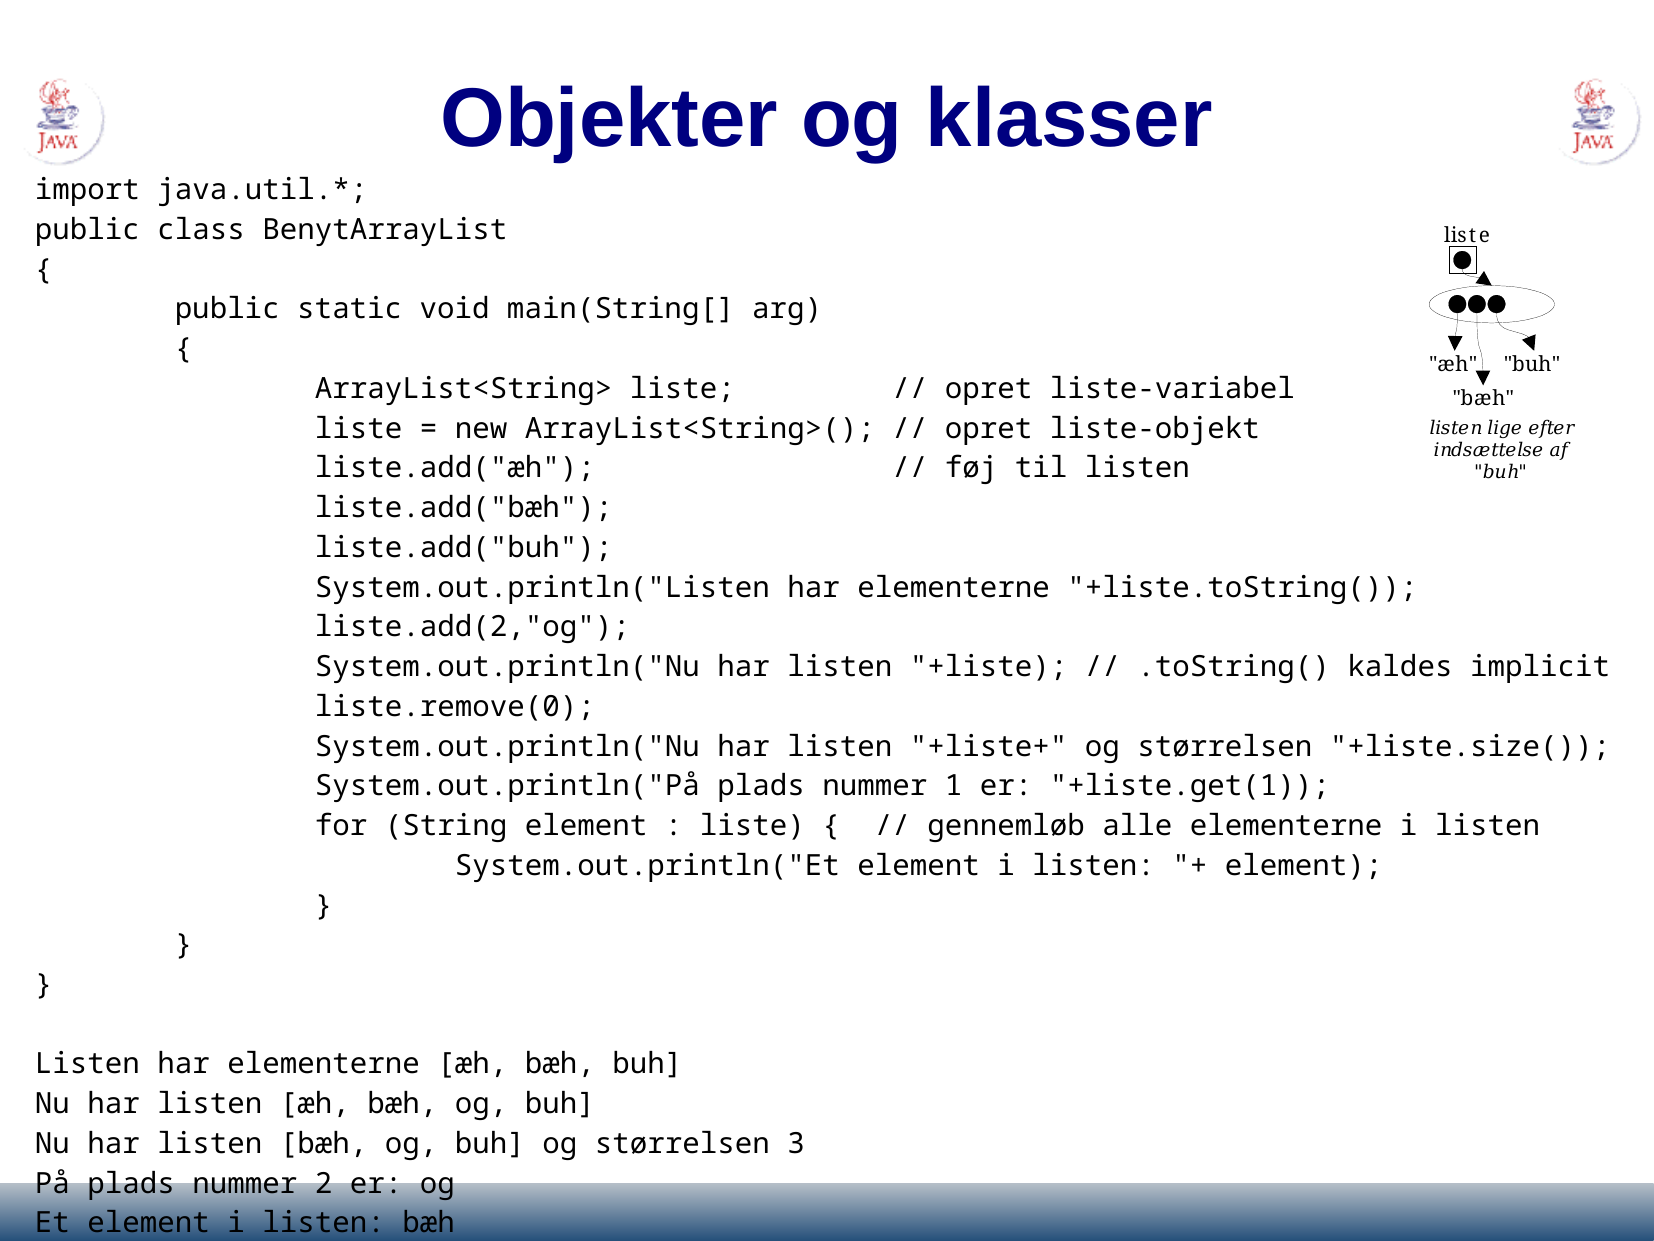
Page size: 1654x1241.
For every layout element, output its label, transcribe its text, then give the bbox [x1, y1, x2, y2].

text_box import java.util.*; public class BenytArrayList { public static void main(String[] arg) { ArrayList<String> liste; // opret liste-variabel liste = new ArrayList<String>(); // opret liste-objekt liste.add("æh"); // føj til listen liste.add("bæh"); liste.add("buh"); System.out.println("Listen har elementerne "+liste.toString()); liste.add(2,"og"); System.out.println("Nu har listen "+liste); // .toString() kaldes implicit liste.remove(0); System.out.println("Nu har listen "+liste+" og størrelsen "+liste.size()); System.out.println("På plads nummer 1 er: "+liste.get(1)); for (String element : liste) { // gennemløb alle elementerne i listen System.out.println("Et element i listen: "+ element); } } } Listen har elementerne [æh, bæh, buh] Nu har listen [æh, bæh, og, buh] Nu har listen [bæh, og, buh] og størrelsen 3 På plads nummer 2 er: og Et element i listen: bæh Et element i listen: og Et element i listen: buh [34, 168, 1610, 1162]
picture [1549, 71, 1645, 169]
title Objekter og klasser [105, 14, 1549, 168]
chart [589, 217, 1589, 511]
picture [10, 71, 105, 169]
